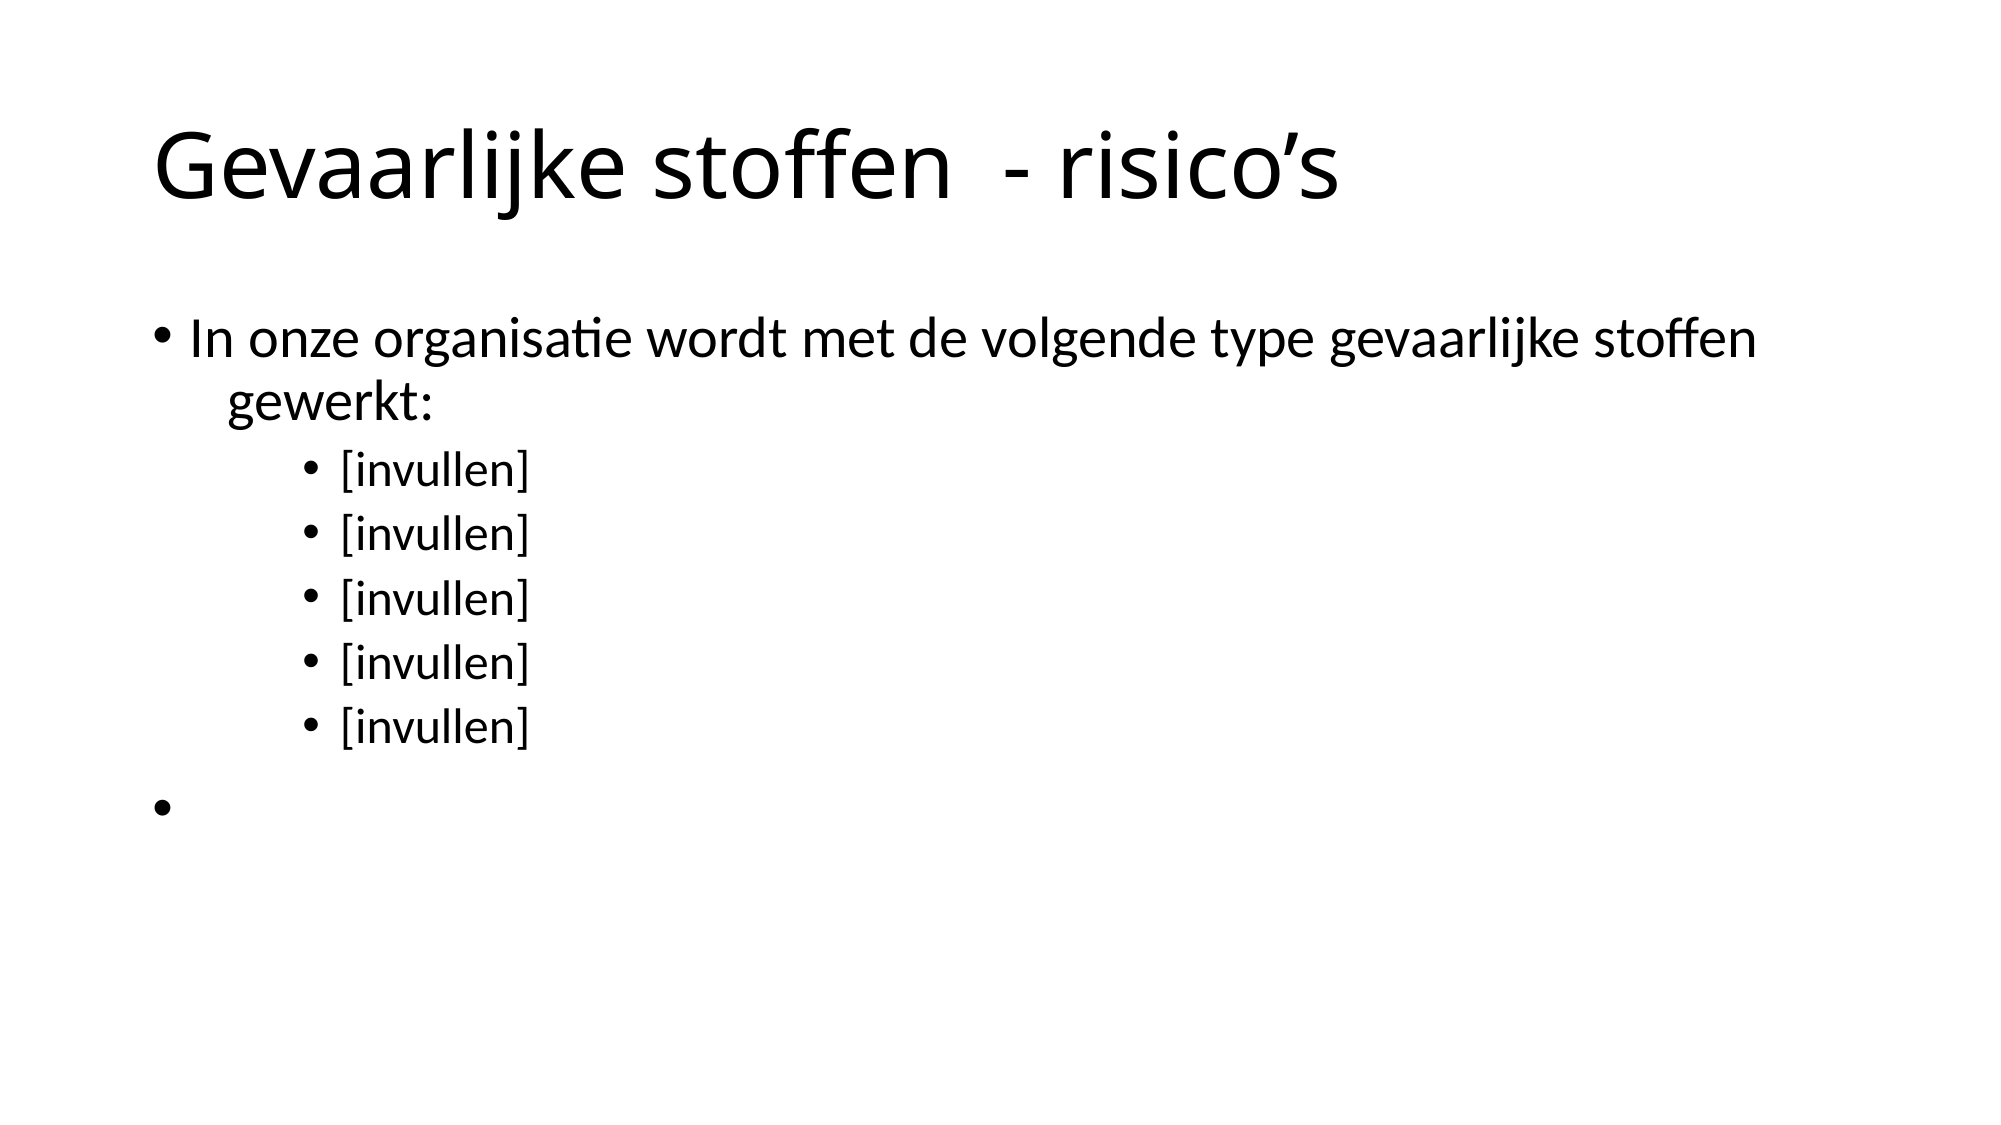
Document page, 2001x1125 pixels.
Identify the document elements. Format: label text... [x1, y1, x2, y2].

list In onze organisatie wordt met de volgende type gevaarlijke stoffen gewerkt: [invullen] [invullen] [invullen] [invullen] [invullen] [137, 299, 1863, 1014]
title Gevaarlijke stoffen - risico’s [137, 59, 1863, 278]
